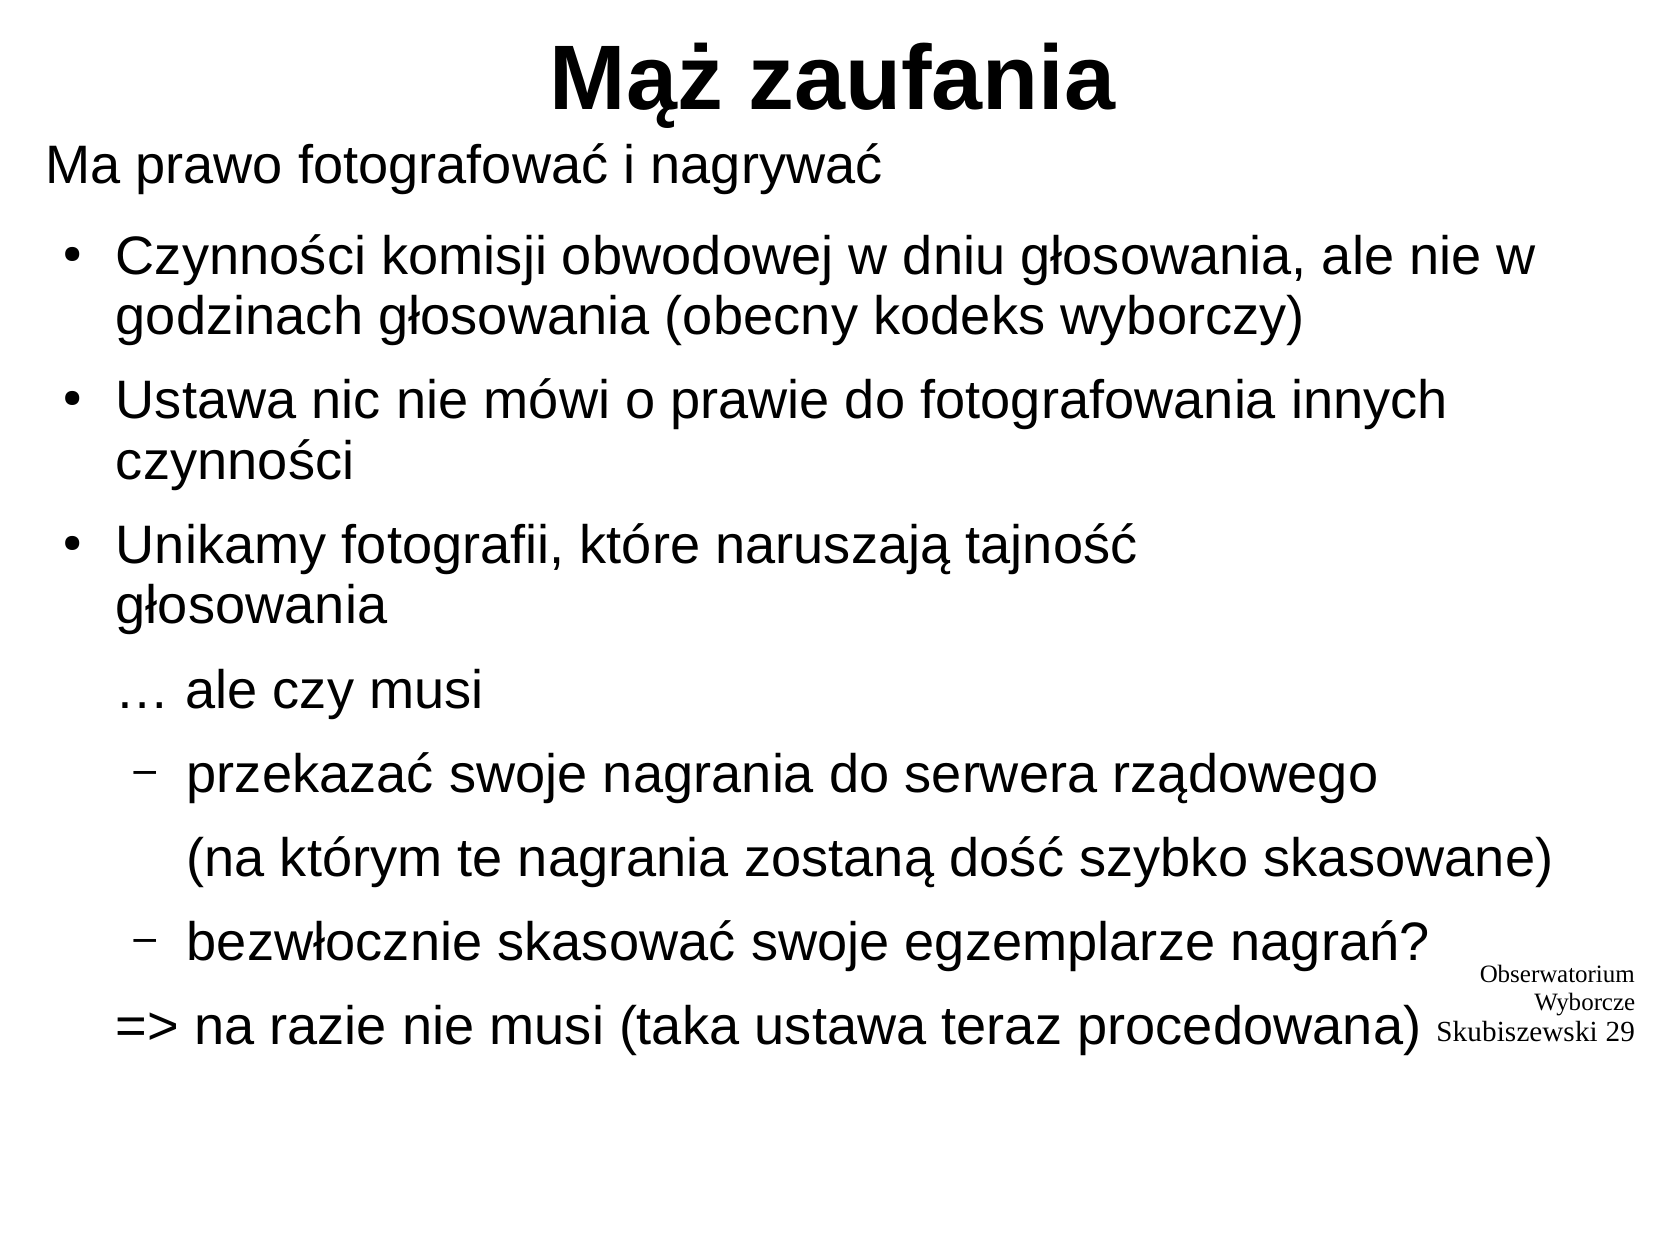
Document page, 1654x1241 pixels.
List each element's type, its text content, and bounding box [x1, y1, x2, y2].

list Ma prawo fotografować i nagrywać Czynności komisji obwodowej w dniu głosowania, ale nie w godzinach głosowania (obecny kodeks wyborczy) Ustawa nic nie mówi o prawie do fotografowania innych czynności Unikamy fotografii, które naruszają tajność głosowania … ale czy musi przekazać swoje nagrania do serwera rządowego (na którym te nagrania zostaną dość szybko skasowane) bezwłocznie skasować swoje egzemplarze nagrań? => na razie nie musi (taka ustawa teraz procedowana) [45, 135, 1621, 1186]
title Mąż zaufania [88, 26, 1577, 135]
